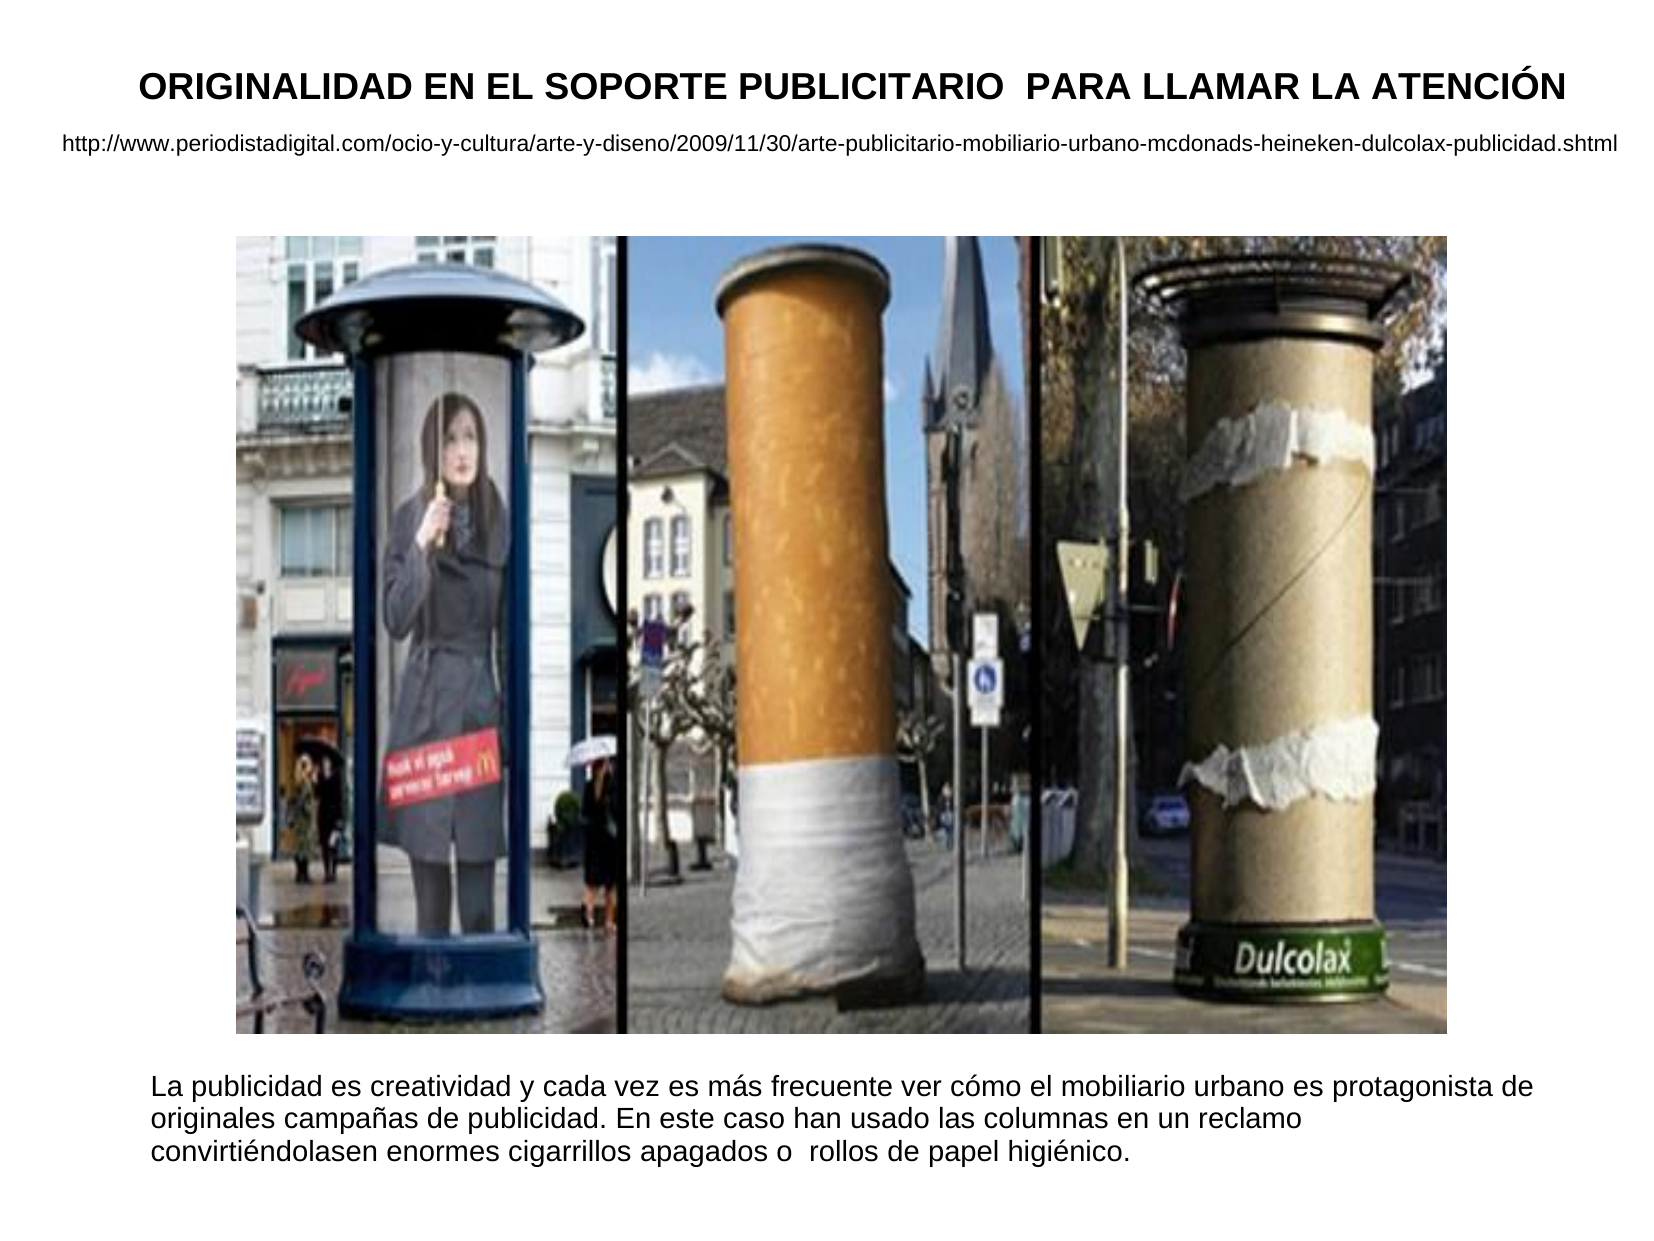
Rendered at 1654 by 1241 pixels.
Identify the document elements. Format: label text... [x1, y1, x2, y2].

text_box La publicidad es creatividad y cada vez es más frecuente ver cómo el mobiliario urbano es protagonista de originales campañas de publicidad. En este caso han usado las columnas en un reclamo convirtiéndolasen enormes cigarrillos apagados o rollos de papel higiénico. [135, 1062, 1554, 1176]
text_box http://www.periodistadigital.com/ocio-y-cultura/arte-y-diseno/2009/11/30/arte-publicitario-mobiliario-urbano-mcdonads-heineken-dulcolax-publicidad.shtml [47, 124, 1642, 165]
title ORIGINALIDAD EN EL SOPORTE PUBLICITARIO PARA LLAMAR LA ATENCIÓN [82, 56, 1625, 119]
picture [236, 236, 1447, 1034]
